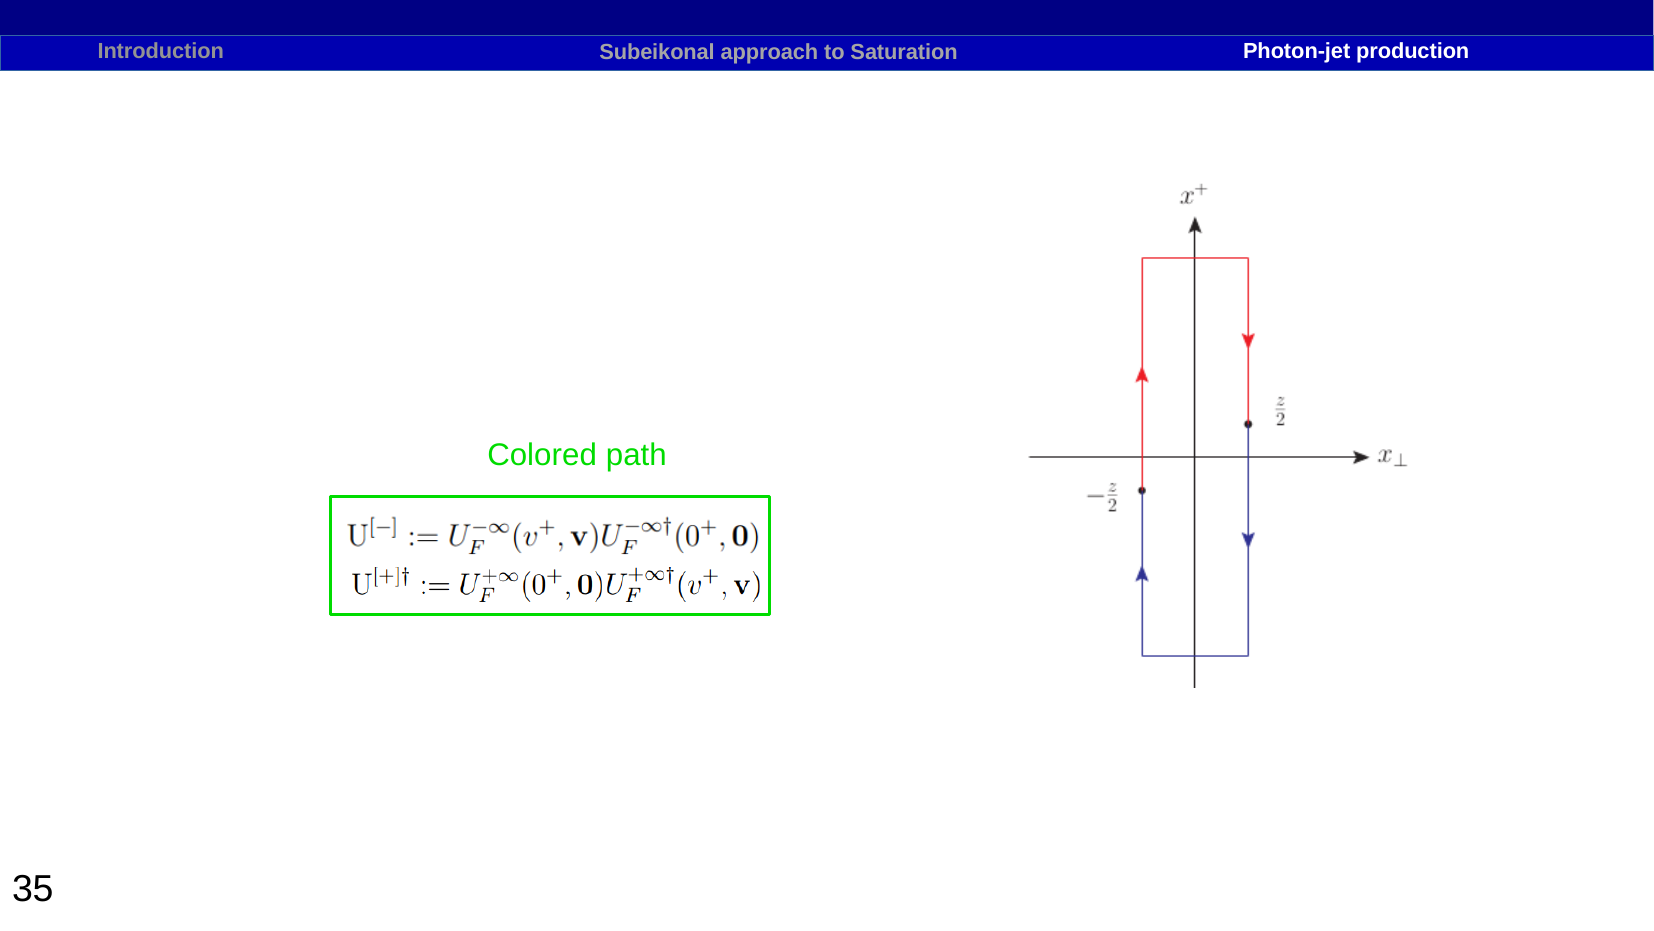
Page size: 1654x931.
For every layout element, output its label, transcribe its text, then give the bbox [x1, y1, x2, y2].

picture [342, 498, 768, 609]
text_box 1 [0, 860, 626, 931]
text_box [0, 0, 1654, 71]
picture [968, 177, 1430, 688]
text_box Colored path [472, 429, 792, 489]
text_box Photon-jet production [1228, 31, 1524, 71]
text_box Introduction [82, 31, 697, 71]
text_box Subeikonal approach to Saturation [584, 32, 1199, 80]
